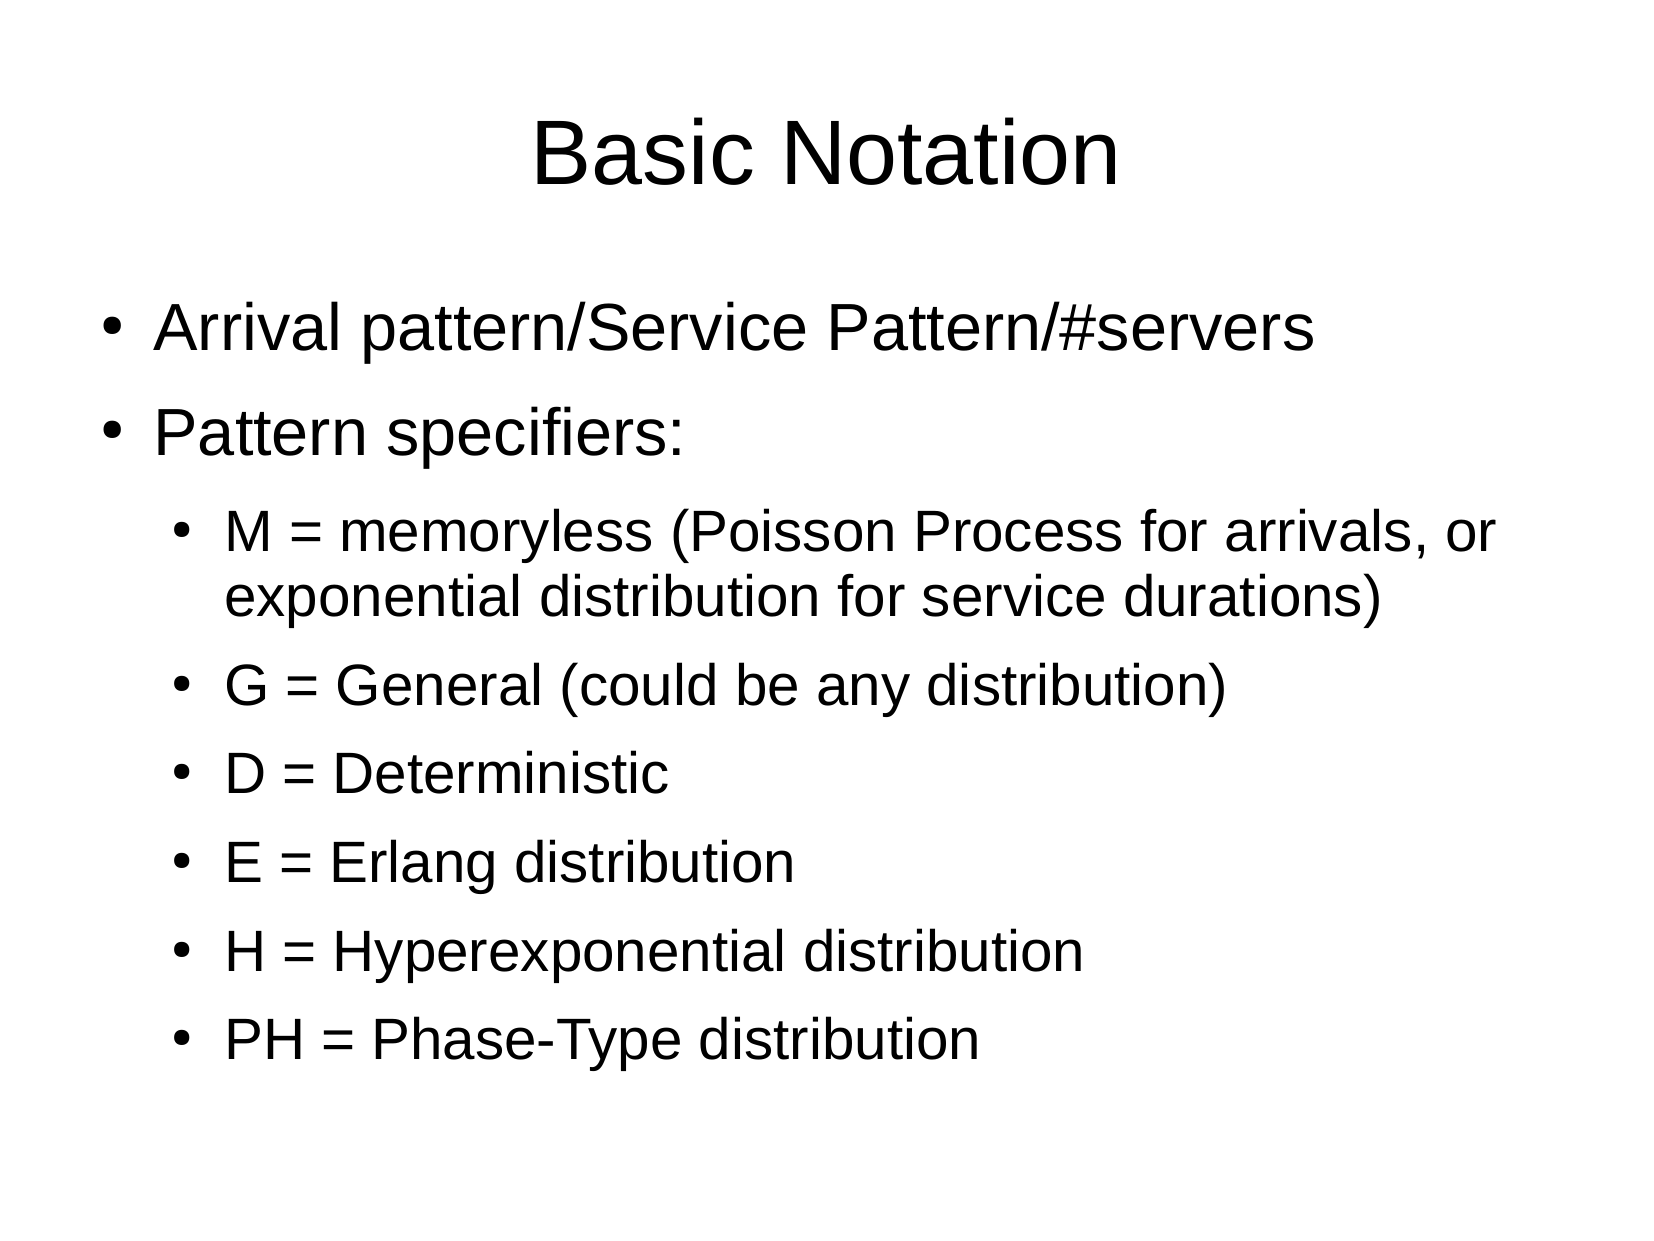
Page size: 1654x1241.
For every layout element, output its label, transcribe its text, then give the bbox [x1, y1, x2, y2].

title Basic Notation [82, 56, 1571, 250]
list Arrival pattern/Service Pattern/#servers Pattern specifiers: M = memoryless (Poisson Process for arrivals, or exponential distribution for service durations) G = General (could be any distribution) D = Deterministic E = Erlang distribution H = Hyperexponential distribution PH = Phase-Type distribution [82, 290, 1571, 1109]
